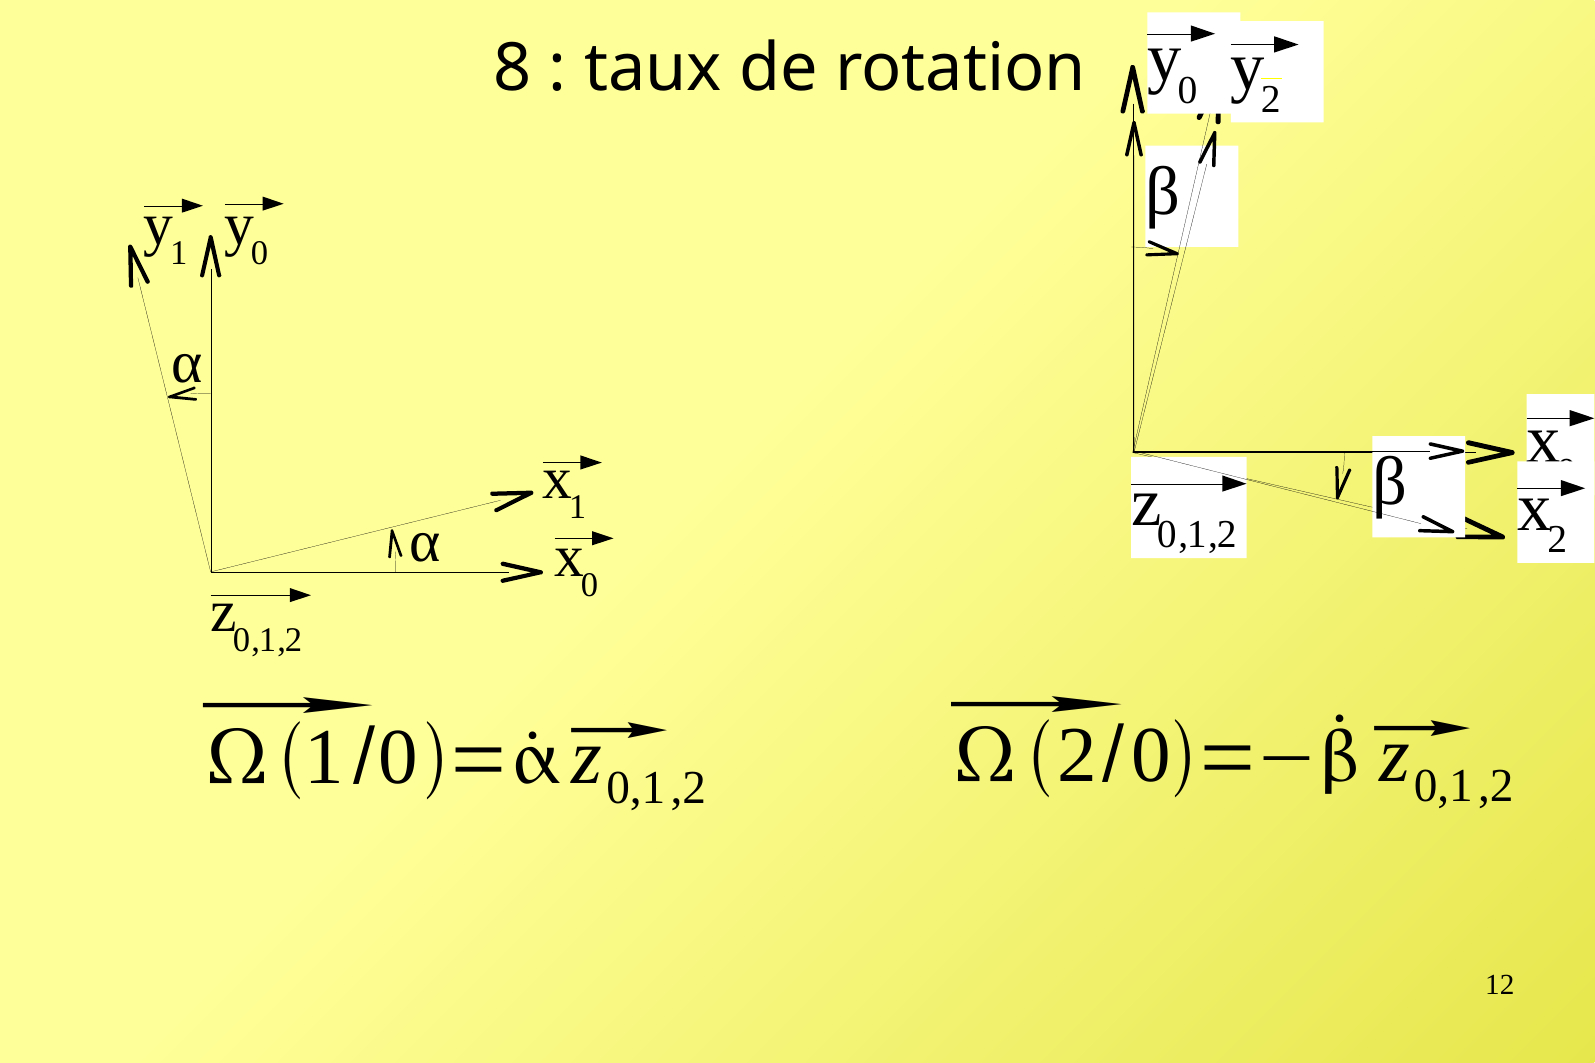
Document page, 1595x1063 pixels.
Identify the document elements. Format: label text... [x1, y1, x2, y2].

subtitle 8 : taux de rotation [72, 17, 1508, 112]
picture [1120, 12, 1595, 563]
chart [914, 692, 1532, 811]
chart [165, 694, 727, 813]
picture [127, 185, 636, 661]
